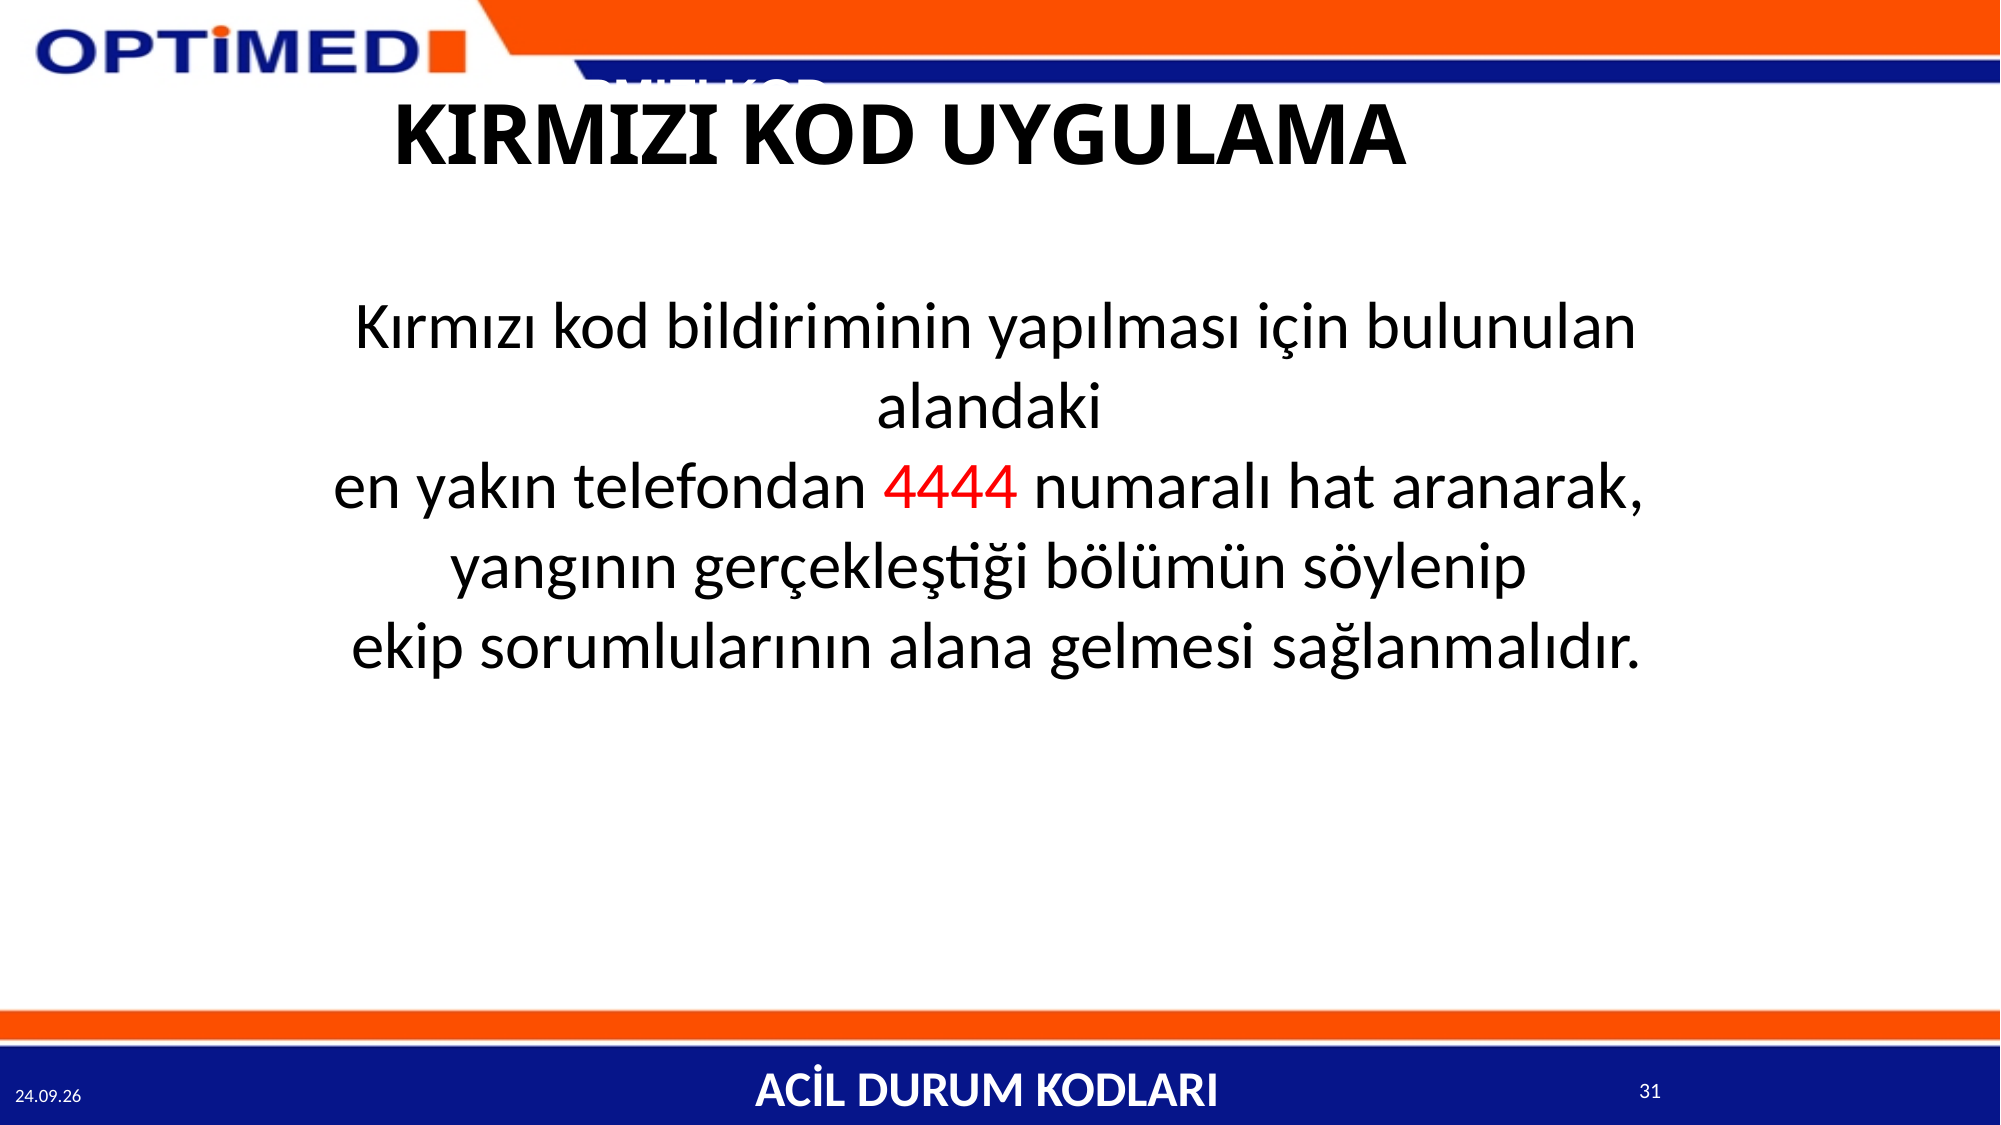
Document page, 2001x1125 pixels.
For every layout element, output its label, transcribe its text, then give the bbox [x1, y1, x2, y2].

title KIRMIZI KOD [515, 7, 1961, 62]
text_box Kırmızı kod bildiriminin yapılması için bulunulan alandaki en yakın telefondan 4444 numaralı hat aranarak, yangının gerçekleştiği bölümün söylenip ekip sorumlularının alana gelmesi sağlanmalıdır. [243, 274, 1752, 694]
picture [0, 0, 2000, 1125]
text_box KIRMIZI KOD UYGULAMA [0, 45, 1801, 233]
picture [966, 529, 1034, 596]
text_box 12.10.2021 [0, 1065, 350, 1125]
text_box ACİL DURUM KODLARI [350, 1049, 1625, 1125]
text_box [0, 196, 1977, 1120]
